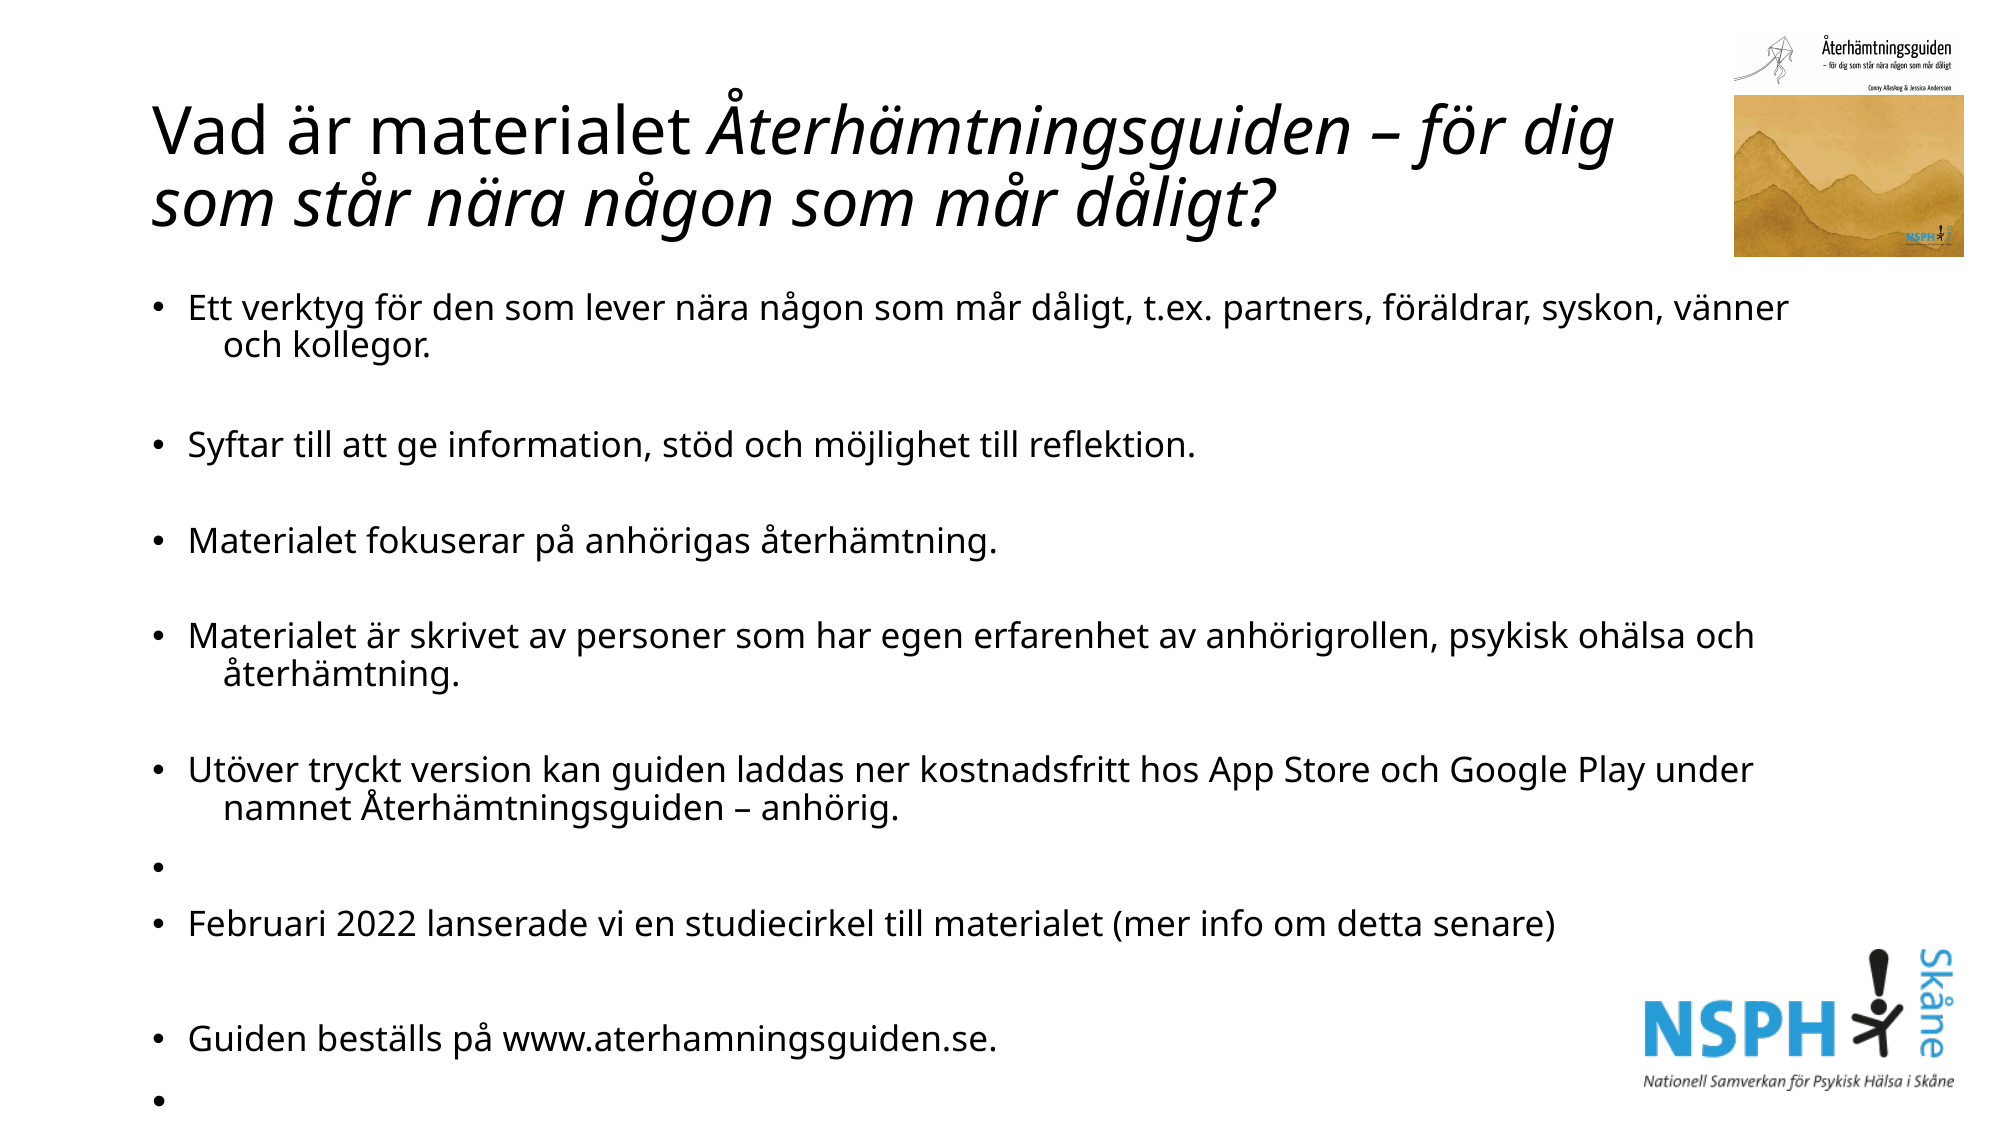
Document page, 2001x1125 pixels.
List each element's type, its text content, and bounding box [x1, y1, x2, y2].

title Vad är materialet Återhämtningsguiden – för dig som står nära någon som mår dåligt? [137, 59, 1863, 278]
list Ett verktyg för den som lever nära någon som mår dåligt, t.ex. partners, föräldrar, syskon, vänner och kollegor. Syftar till att ge information, stöd och möjlighet till reflektion. Materialet fokuserar på anhörigas återhämtning. Materialet är skrivet av personer som har egen erfarenhet av anhörigrollen, psykisk ohälsa och återhämtning. Utöver tryckt version kan guiden laddas ner kostnadsfritt hos App Store och Google Play under namnet Återhämtningsguiden – anhörig. Februari 2022 lanserade vi en studiecirkel till materialet (mer info om detta senare) Guiden beställs på www.aterhamningsguiden.se. [137, 282, 1817, 1069]
picture [1644, 949, 1954, 1091]
picture [1734, 27, 1964, 257]
